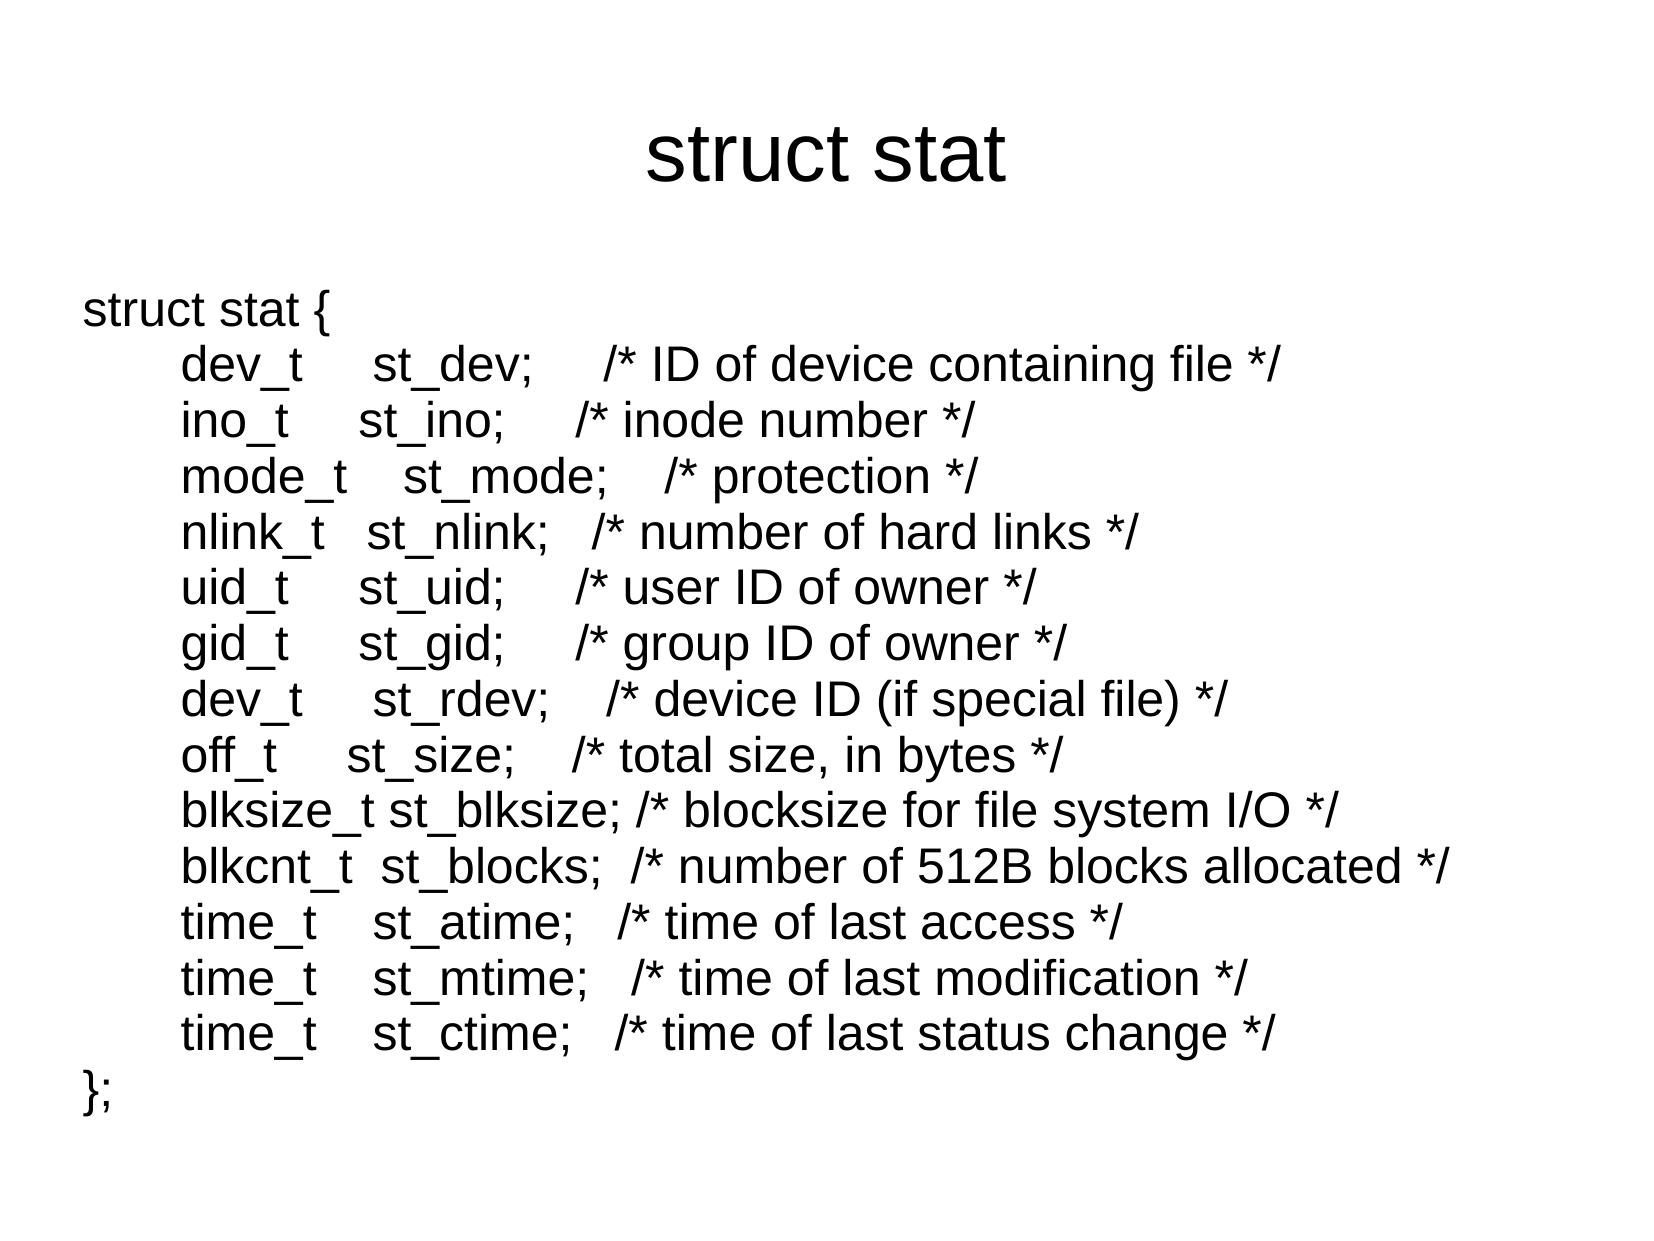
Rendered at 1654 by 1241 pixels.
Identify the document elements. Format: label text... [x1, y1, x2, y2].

title struct stat [82, 56, 1571, 250]
subtitle struct stat { dev_t st_dev; /* ID of device containing file */ ino_t st_ino; /* inode number */ mode_t st_mode; /* protection */ nlink_t st_nlink; /* number of hard links */ uid_t st_uid; /* user ID of owner */ gid_t st_gid; /* group ID of owner */ dev_t st_rdev; /* device ID (if special file) */ off_t st_size; /* total size, in bytes */ blksize_t st_blksize; /* blocksize for file system I/O */ blkcnt_t st_blocks; /* number of 512B blocks allocated */ time_t st_atime; /* time of last access */ time_t st_mtime; /* time of last modification */ time_t st_ctime; /* time of last status change */ }; [82, 280, 1571, 1118]
